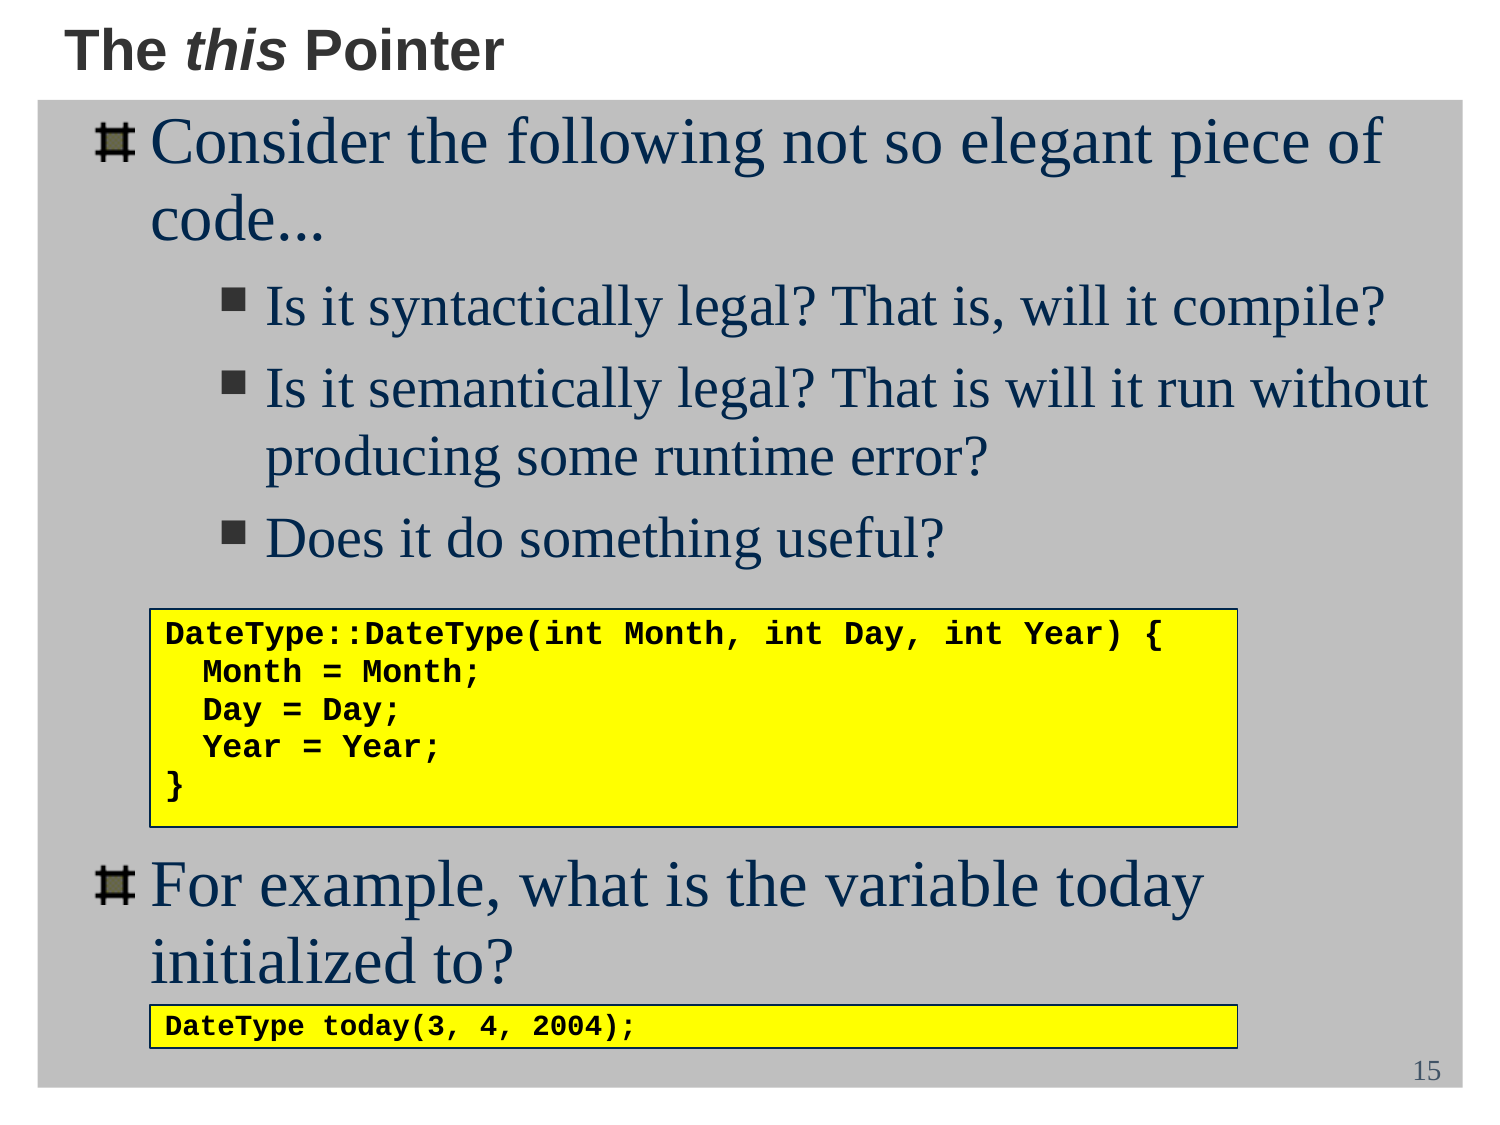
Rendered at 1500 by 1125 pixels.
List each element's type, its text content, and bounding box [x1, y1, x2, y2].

list Consider the following not so elegant piece of code... Is it syntactically legal? That is, will it compile? Is it semantically legal? That is will it run without producing some runtime error? Does it do something useful? For example, what is the variable today initialized to? [37, 99, 1463, 1088]
title The this Pointer [50, 0, 1450, 91]
text_box DateType::DateType(int Month, int Day, int Year) { Month = Month; Day = Day; Year = Year; } [150, 609, 1238, 834]
text_box DateType today(3, 4, 2004); [150, 1005, 1238, 1054]
